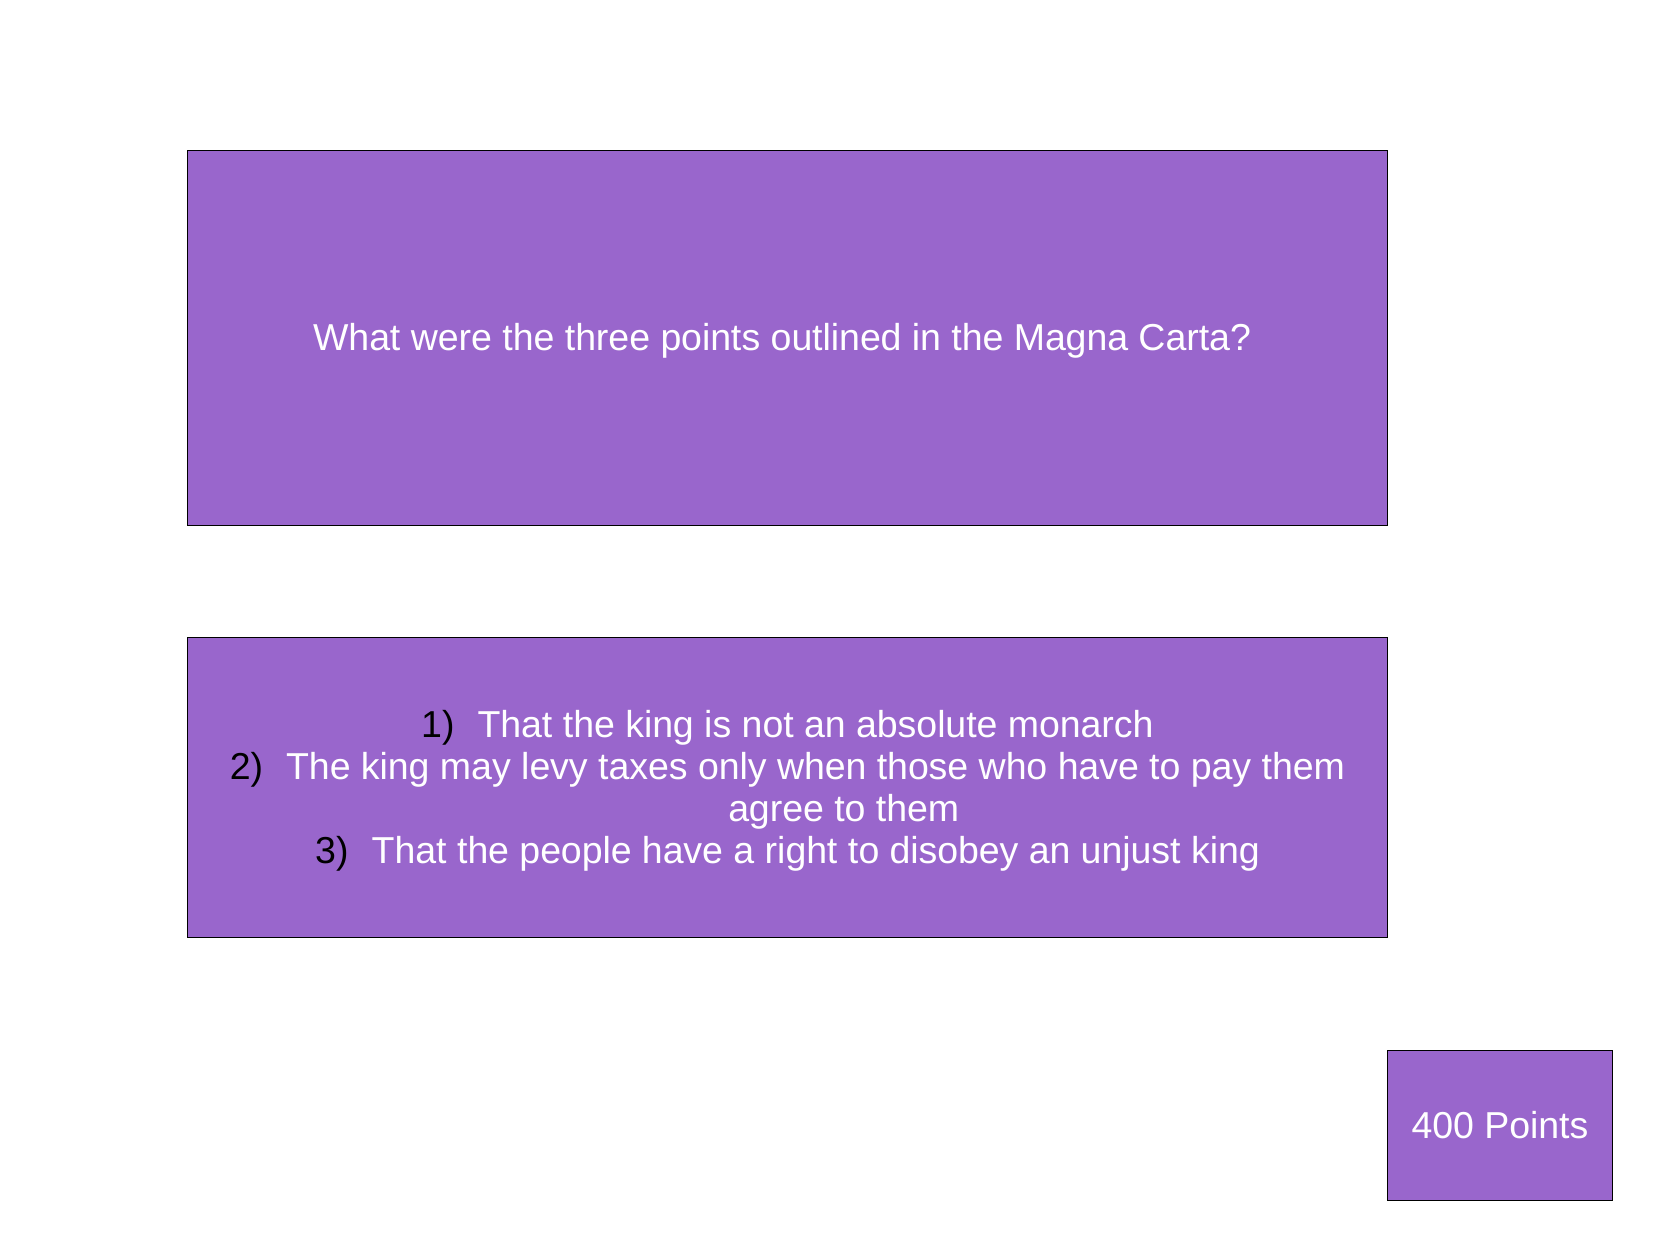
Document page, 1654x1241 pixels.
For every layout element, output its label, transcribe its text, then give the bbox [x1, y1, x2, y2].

text_box That the king is not an absolute monarch The king may levy taxes only when those who have to pay them agree to them That the people have a right to disobey an unjust king [187, 637, 1388, 938]
text_box What were the three points outlined in the Magna Carta? [187, 150, 1388, 526]
text_box 400 Points [1387, 1050, 1613, 1201]
